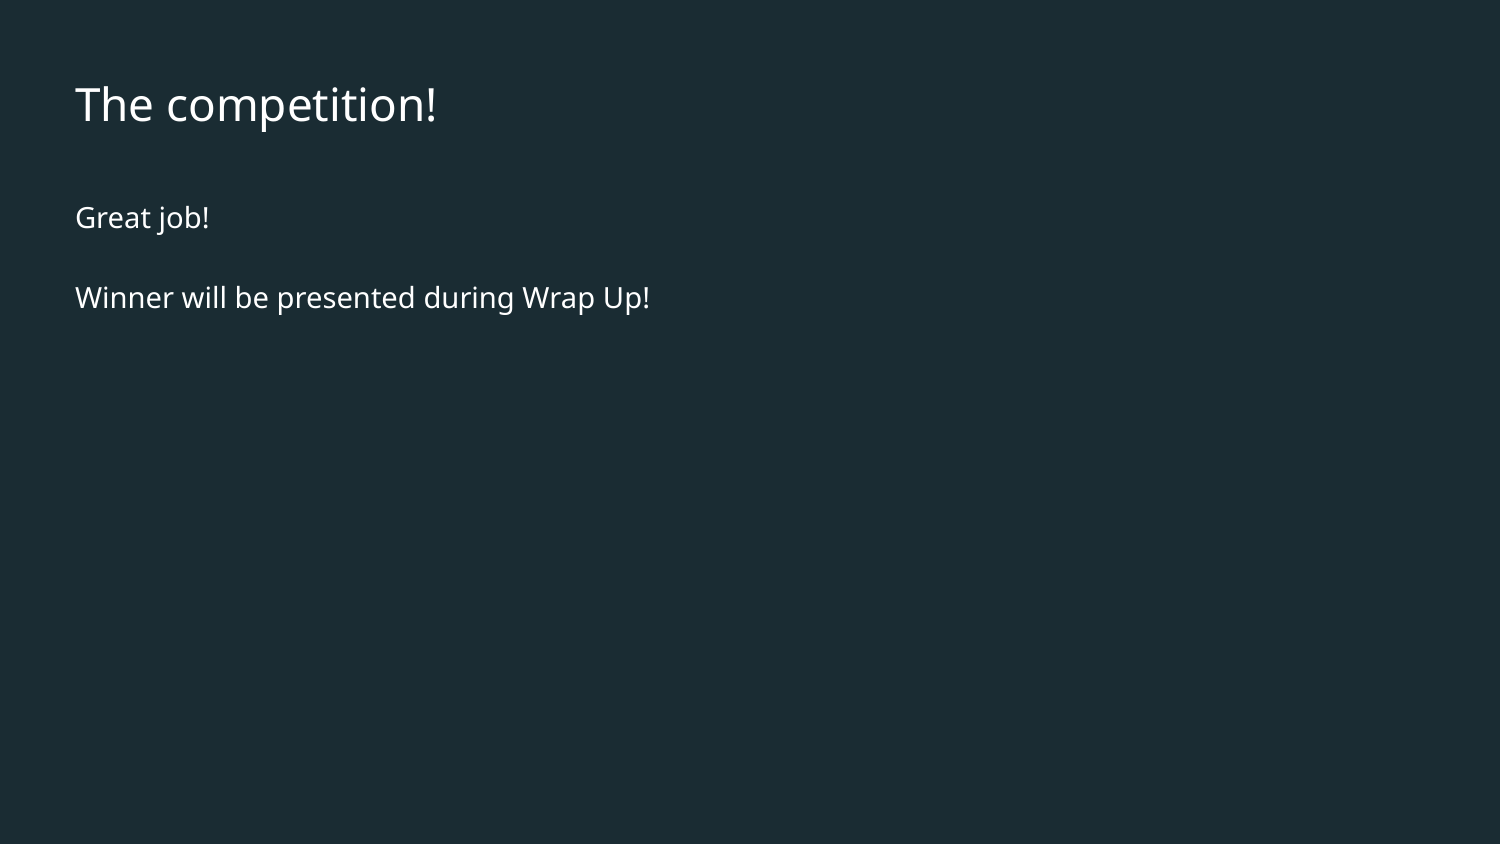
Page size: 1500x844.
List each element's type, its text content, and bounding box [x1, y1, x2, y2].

list Great job! Winner will be presented during Wrap Up! [75, 197, 1425, 687]
title The competition! [75, 33, 1425, 175]
